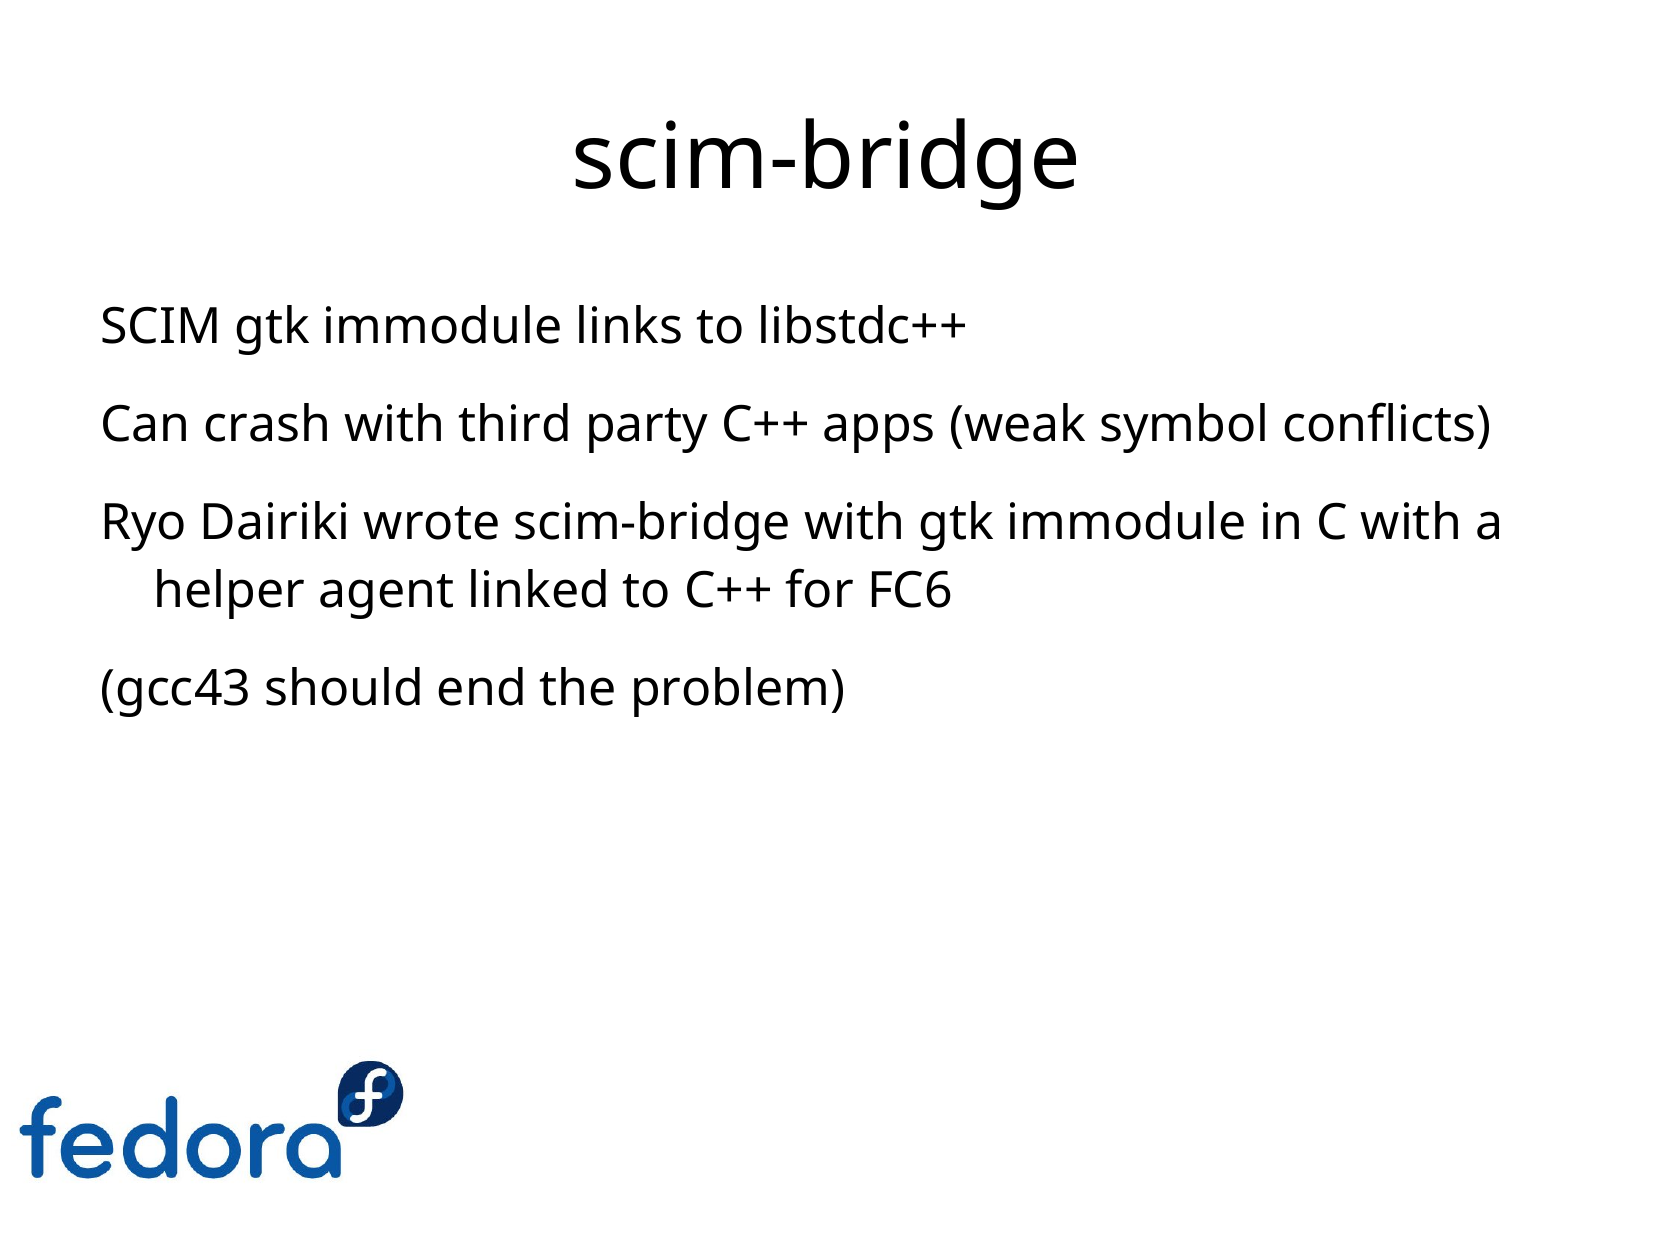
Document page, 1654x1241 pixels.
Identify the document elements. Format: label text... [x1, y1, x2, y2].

title scim-bridge [82, 49, 1571, 257]
picture [11, 1049, 413, 1199]
list SCIM gtk immodule links to libstdc++ Can crash with third party C++ apps (weak symbol conflicts) Ryo Dairiki wrote scim-bridge with gtk immodule in C with a helper agent linked to C++ for FC6 (gcc43 should end the problem) [82, 290, 1571, 1109]
